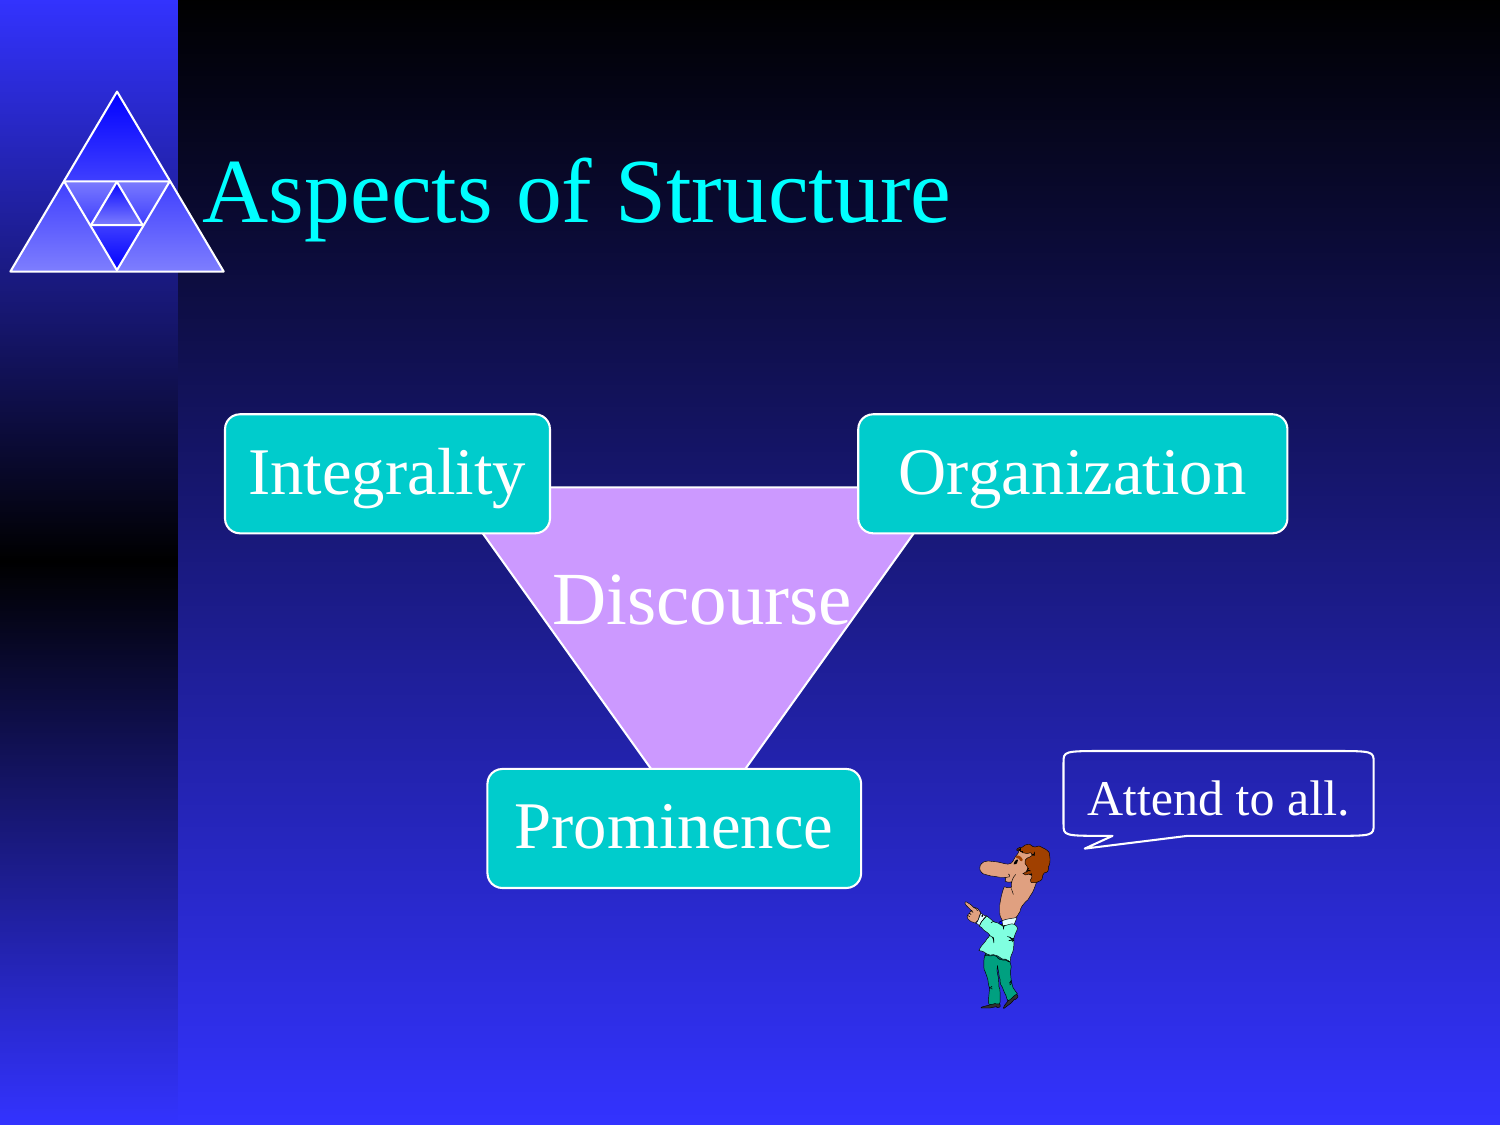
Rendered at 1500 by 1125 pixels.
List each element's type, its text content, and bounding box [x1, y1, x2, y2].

title Aspects of Structure [187, 99, 1463, 288]
text_box Discourse [537, 549, 913, 649]
text_box Integrality [230, 419, 545, 529]
chart [964, 843, 1051, 1010]
text_box Attend to all. [1063, 751, 1374, 849]
text_box Prominence [492, 773, 856, 883]
text_box [225, 414, 1288, 610]
text_box [487, 649, 862, 889]
text_box Organization [864, 419, 1282, 529]
